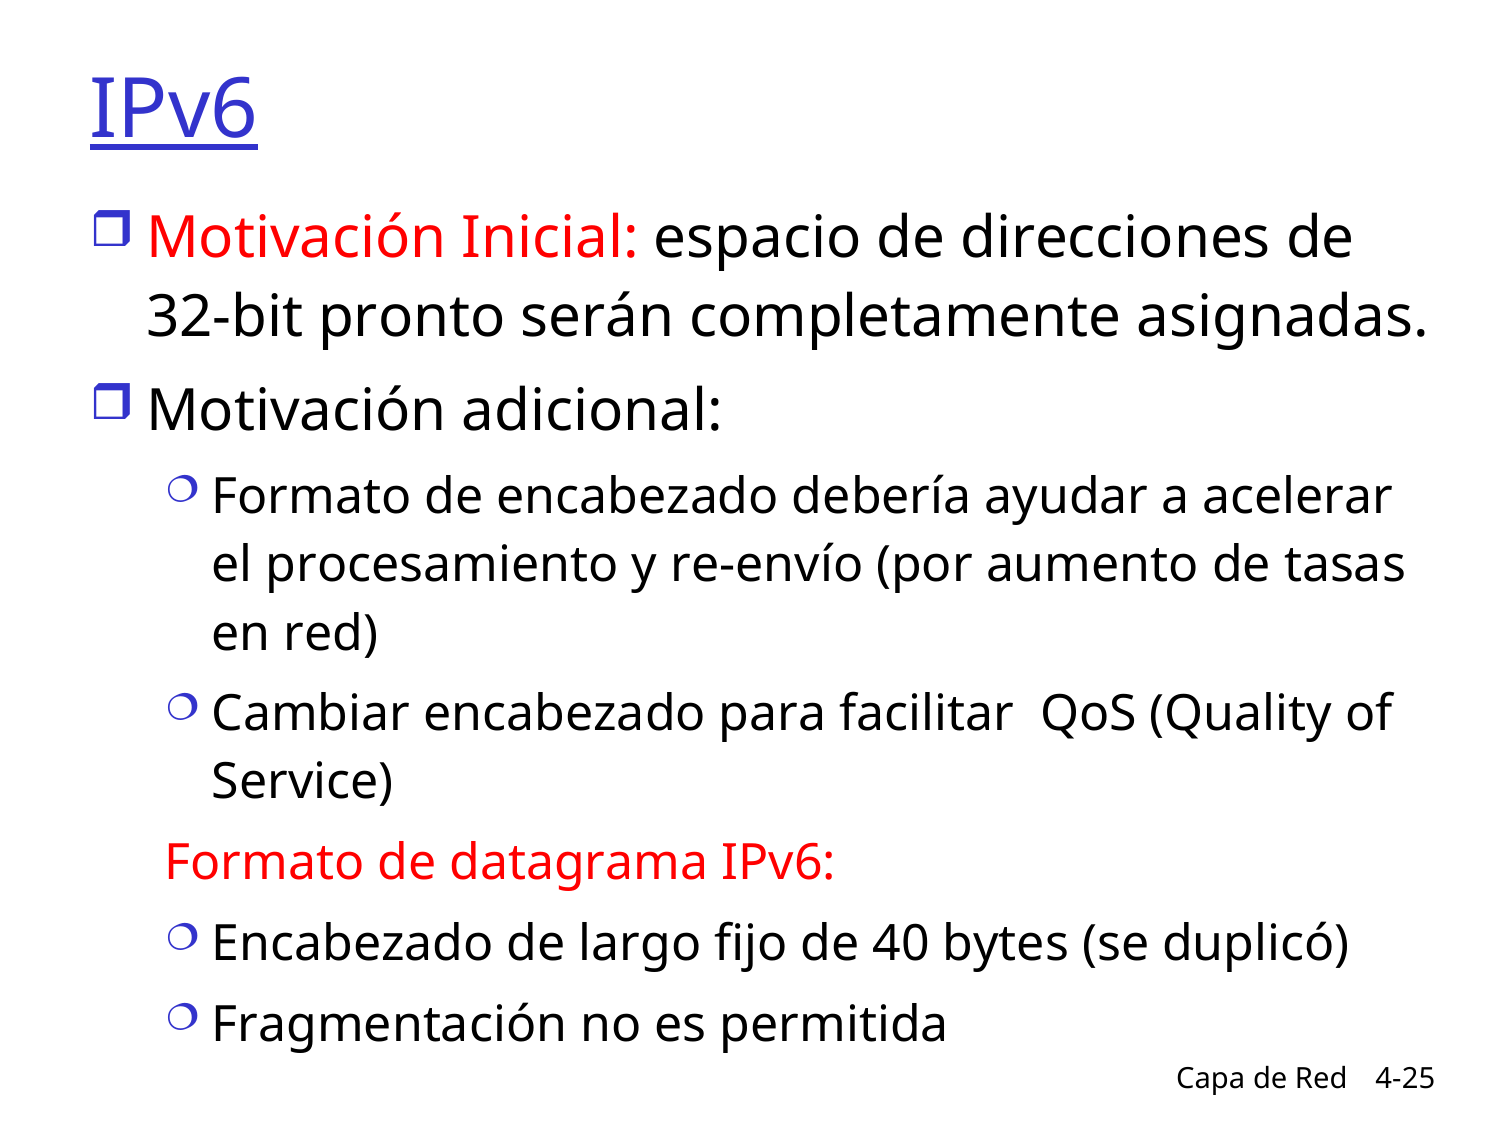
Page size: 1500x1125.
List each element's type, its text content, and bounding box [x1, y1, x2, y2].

list Motivación Inicial: espacio de direcciones de 32-bit pronto serán completamente asignadas. Motivación adicional: Formato de encabezado debería ayudar a acelerar el procesamiento y re-envío (por aumento de tasas en red) Cambiar encabezado para facilitar QoS (Quality of Service) Formato de datagrama IPv6: Encabezado de largo fijo de 40 bytes (se duplicó) Fragmentación no es permitida [75, 187, 1463, 1044]
title IPv6 [75, 15, 1463, 187]
